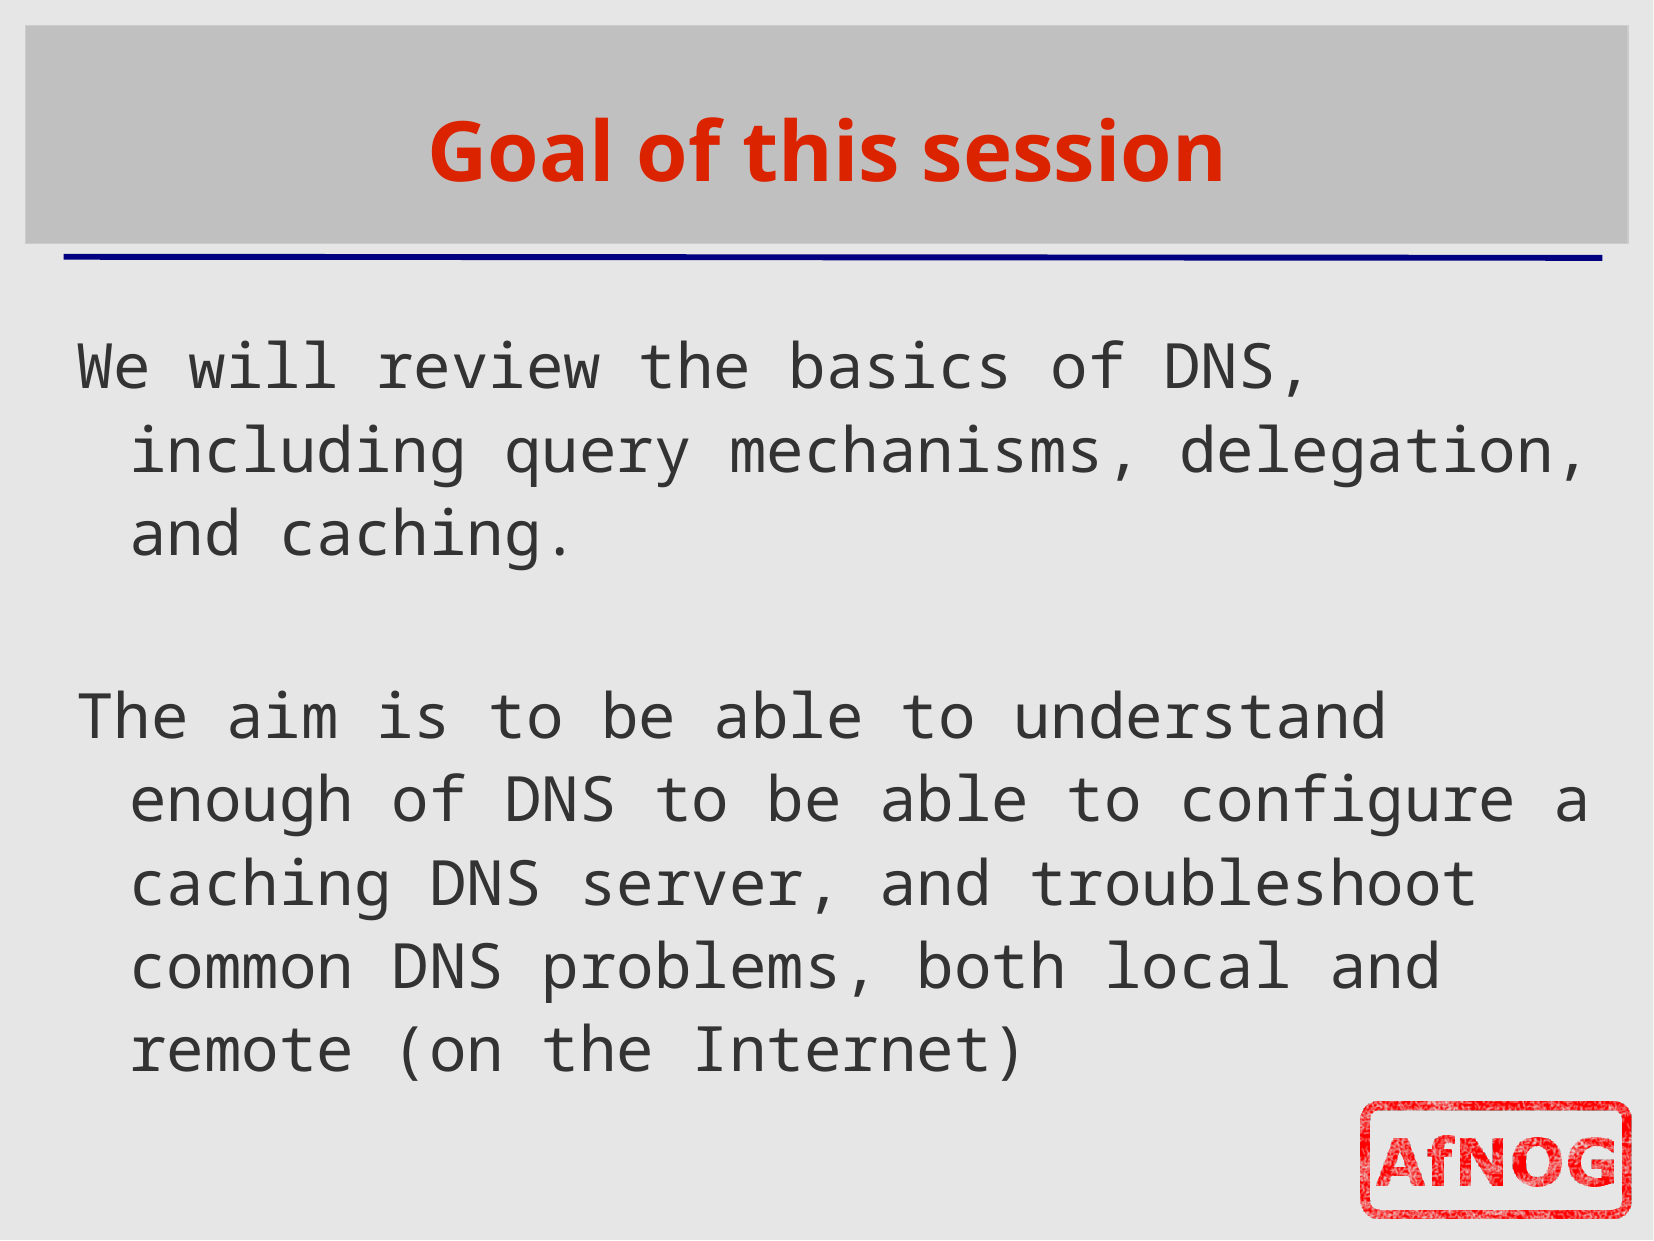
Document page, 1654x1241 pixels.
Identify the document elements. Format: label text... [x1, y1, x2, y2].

picture [1360, 1100, 1632, 1219]
list We will review the basics of DNS, including query mechanisms, delegation, and caching. The aim is to be able to understand enough of DNS to be able to configure a caching DNS server, and troubleshoot common DNS problems, both local and remote (on the Internet) [59, 322, 1595, 1132]
title Goal of this session [121, 46, 1534, 254]
